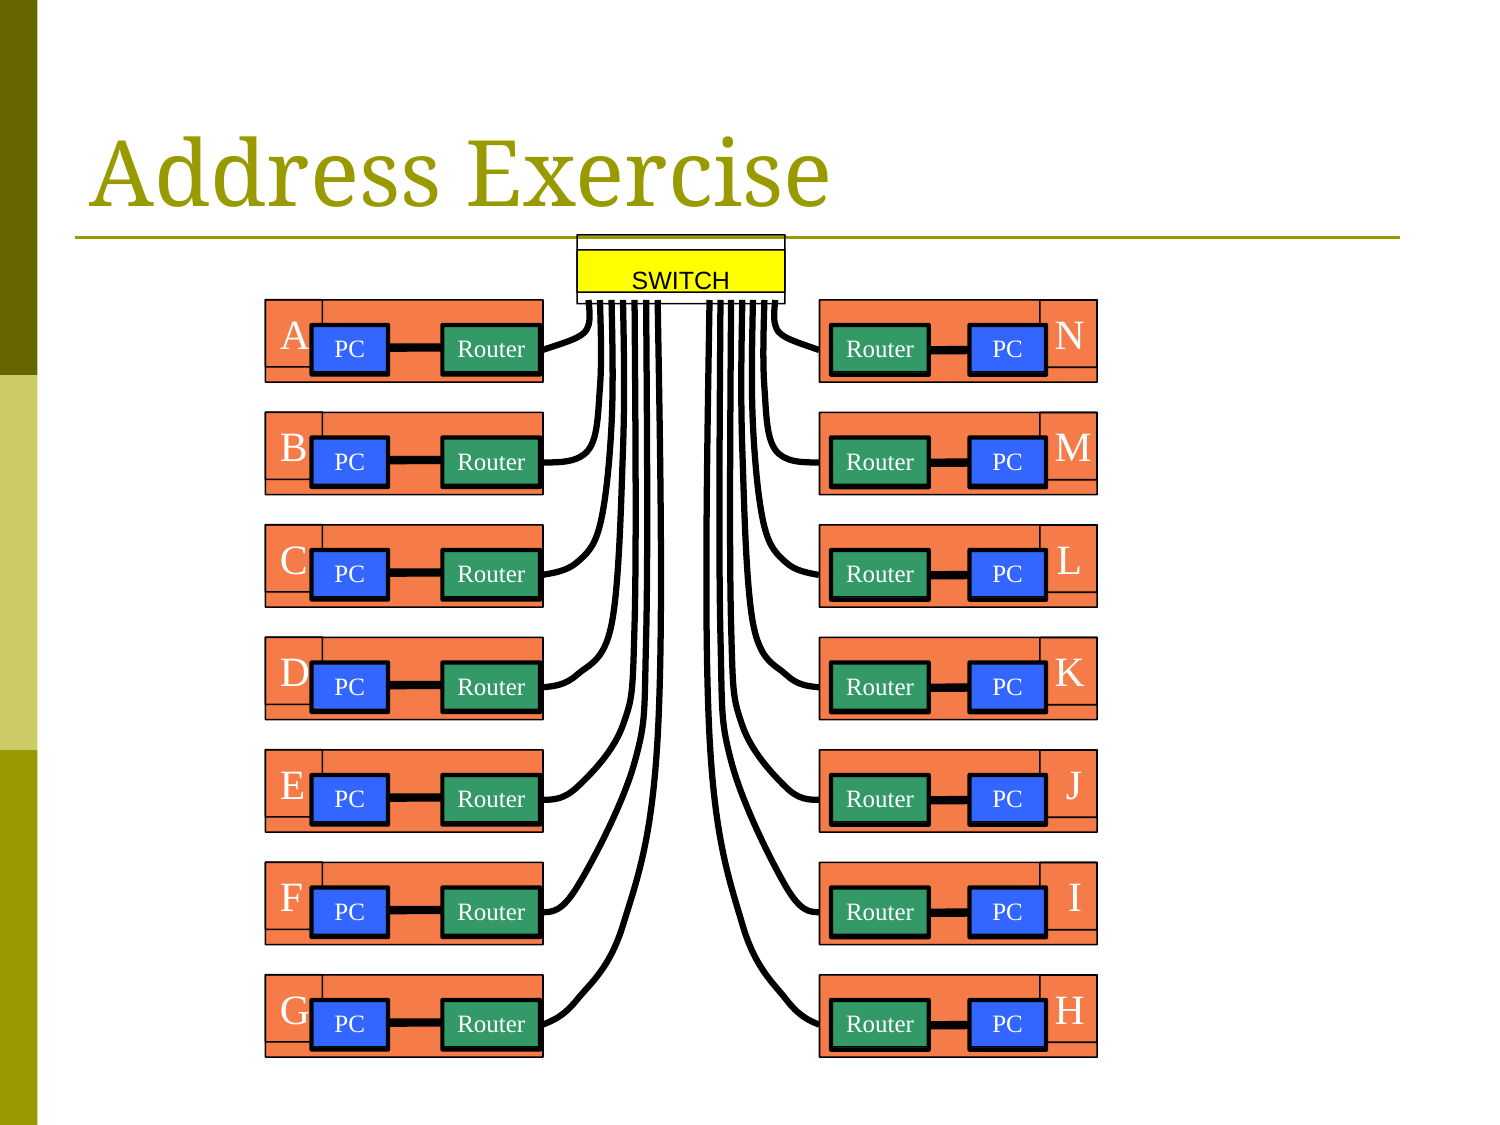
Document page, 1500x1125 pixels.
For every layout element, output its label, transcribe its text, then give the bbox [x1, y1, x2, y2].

text_box Router [831, 549, 929, 596]
text_box [265, 1024, 544, 1058]
text_box [819, 974, 1098, 1058]
text_box PC [969, 549, 1047, 596]
text_box L [1039, 525, 1097, 591]
text_box E [265, 749, 323, 816]
text_box PC [311, 774, 389, 821]
text_box B [265, 412, 323, 478]
text_box Router [442, 549, 541, 596]
text_box Router [442, 437, 541, 483]
text_box Router [442, 774, 541, 821]
text_box C [265, 524, 323, 591]
text_box D [265, 637, 323, 703]
text_box Router [831, 662, 929, 708]
text_box M [1039, 412, 1097, 478]
text_box Router [442, 662, 541, 708]
text_box [324, 974, 544, 1021]
text_box PC [311, 549, 389, 596]
text_box [819, 862, 1098, 945]
text_box Router [442, 324, 541, 371]
text_box PC [969, 662, 1047, 708]
text_box PC [969, 774, 1047, 821]
text_box PC [311, 437, 389, 483]
text_box Router [831, 999, 929, 1046]
text_box Router [831, 774, 929, 821]
text_box [819, 637, 1098, 720]
text_box [265, 349, 544, 383]
text_box [265, 749, 544, 833]
text_box [265, 637, 544, 720]
text_box Router [831, 437, 929, 483]
text_box SWITCH [577, 235, 785, 302]
text_box [265, 412, 544, 495]
text_box PC [969, 887, 1047, 933]
text_box Router [831, 324, 929, 371]
text_box H [1039, 975, 1097, 1041]
text_box I [1039, 862, 1097, 928]
text_box Router [831, 887, 929, 933]
text_box A [265, 299, 323, 366]
text_box [324, 299, 544, 346]
text_box PC [311, 662, 389, 708]
text_box [819, 412, 1098, 495]
text_box [265, 573, 544, 608]
text_box Router [442, 999, 541, 1046]
text_box PC [311, 887, 389, 933]
text_box [324, 524, 544, 571]
title Address Exercise [75, 45, 1426, 233]
text_box F [265, 862, 323, 928]
text_box G [265, 974, 323, 1041]
text_box [819, 524, 1098, 608]
text_box PC [311, 999, 389, 1046]
text_box [265, 862, 544, 945]
text_box Router [442, 887, 541, 933]
text_box [819, 299, 1098, 383]
text_box [819, 749, 1098, 833]
text_box PC [969, 324, 1047, 371]
text_box PC [969, 999, 1047, 1046]
text_box N [1039, 299, 1097, 366]
text_box J [1039, 750, 1097, 816]
text_box PC [311, 324, 389, 371]
text_box PC [969, 437, 1047, 483]
text_box K [1039, 637, 1097, 703]
